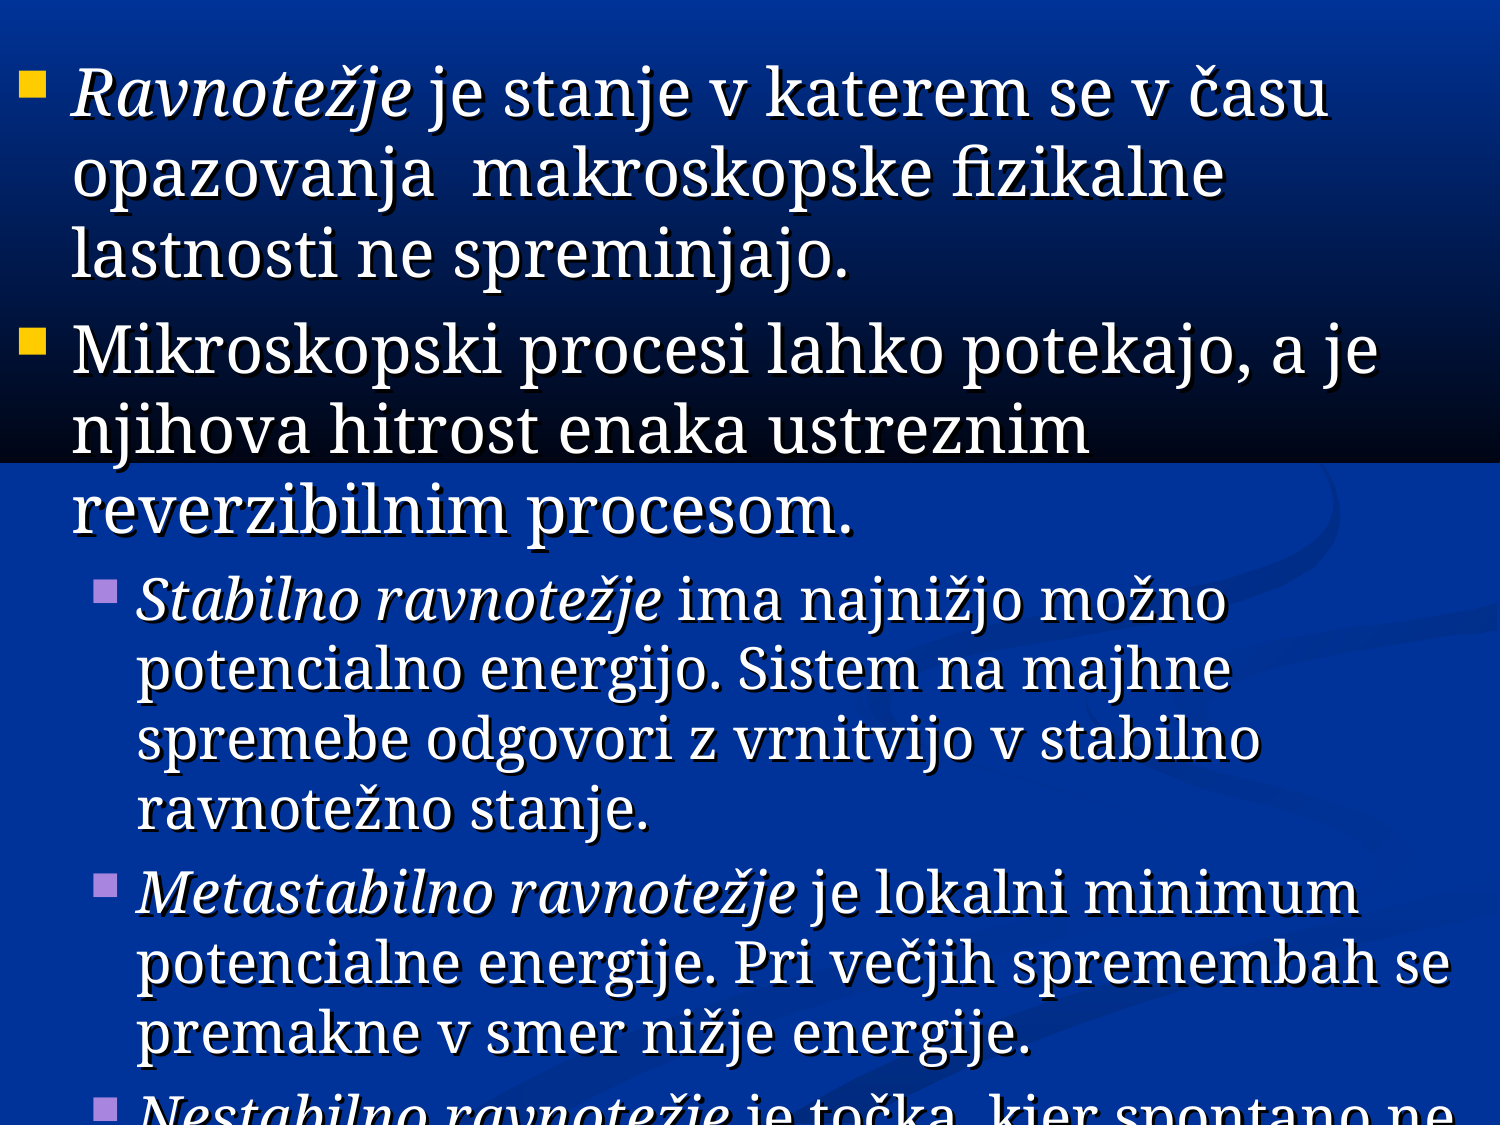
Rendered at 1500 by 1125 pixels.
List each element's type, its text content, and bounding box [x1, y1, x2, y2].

list Ravnotežje je stanje v katerem se v času opazovanja makroskopske fizikalne lastnosti ne spreminjajo. Mikroskopski procesi lahko potekajo, a je njihova hitrost enaka ustreznim reverzibilnim procesom. Stabilno ravnotežje ima najnižjo možno potencialno energijo. Sistem na majhne spremebe odgovori z vrnitvijo v stabilno ravnotežno stanje. Metastabilno ravnotežje je lokalni minimum potencialne energije. Pri večjih spremembah se premakne v smer nižje energije. Nestabilno ravnotežje je točka, kjer spontano ne pride do premika, a ga povzročijo že majhne spremembe - lokalni maksimum potencialne energije. [0, 42, 1500, 1125]
